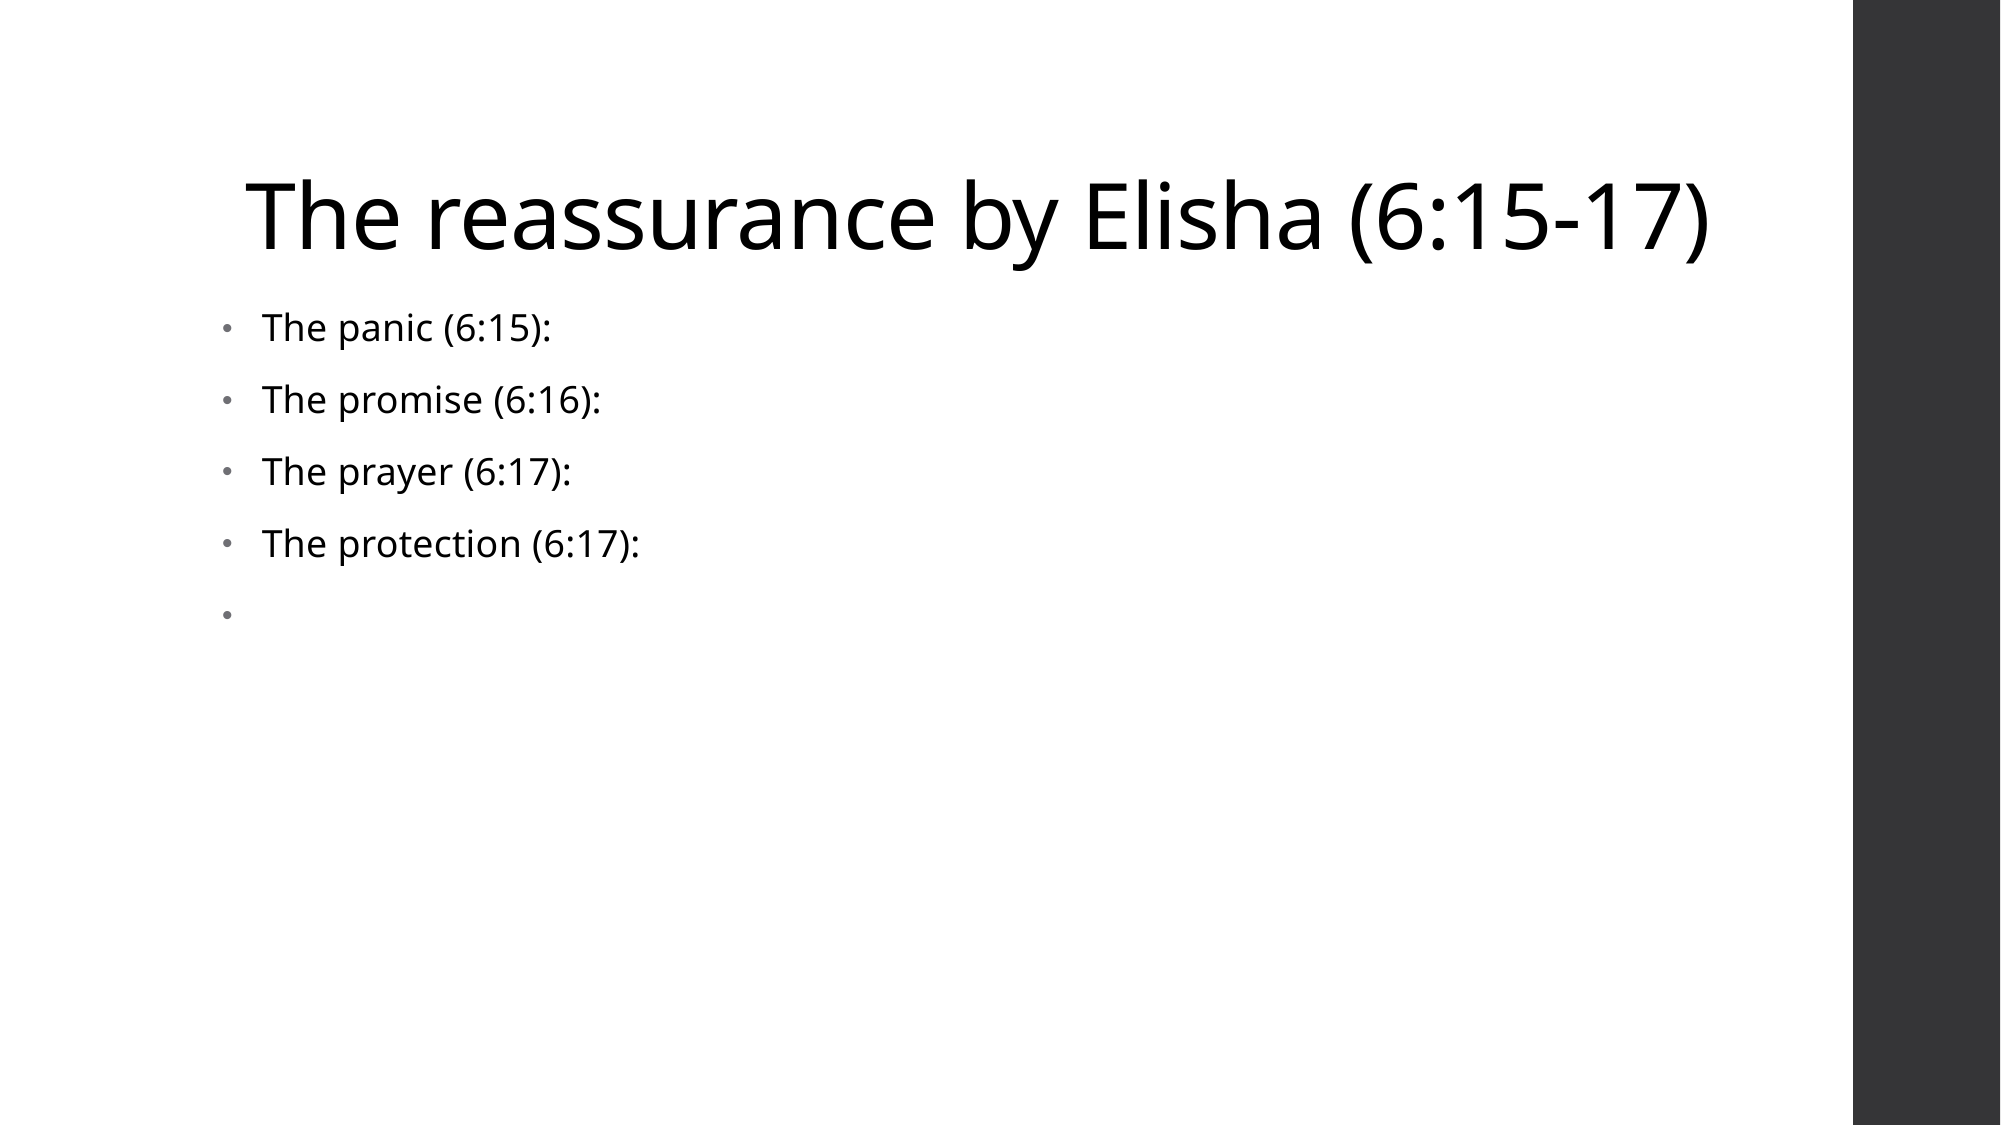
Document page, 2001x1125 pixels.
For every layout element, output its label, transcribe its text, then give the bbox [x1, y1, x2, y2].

title The reassurance by Elisha (6:15-17) [206, 60, 1797, 278]
list The panic (6:15): The promise (6:16): The prayer (6:17): The protection (6:17): [206, 299, 1617, 1014]
